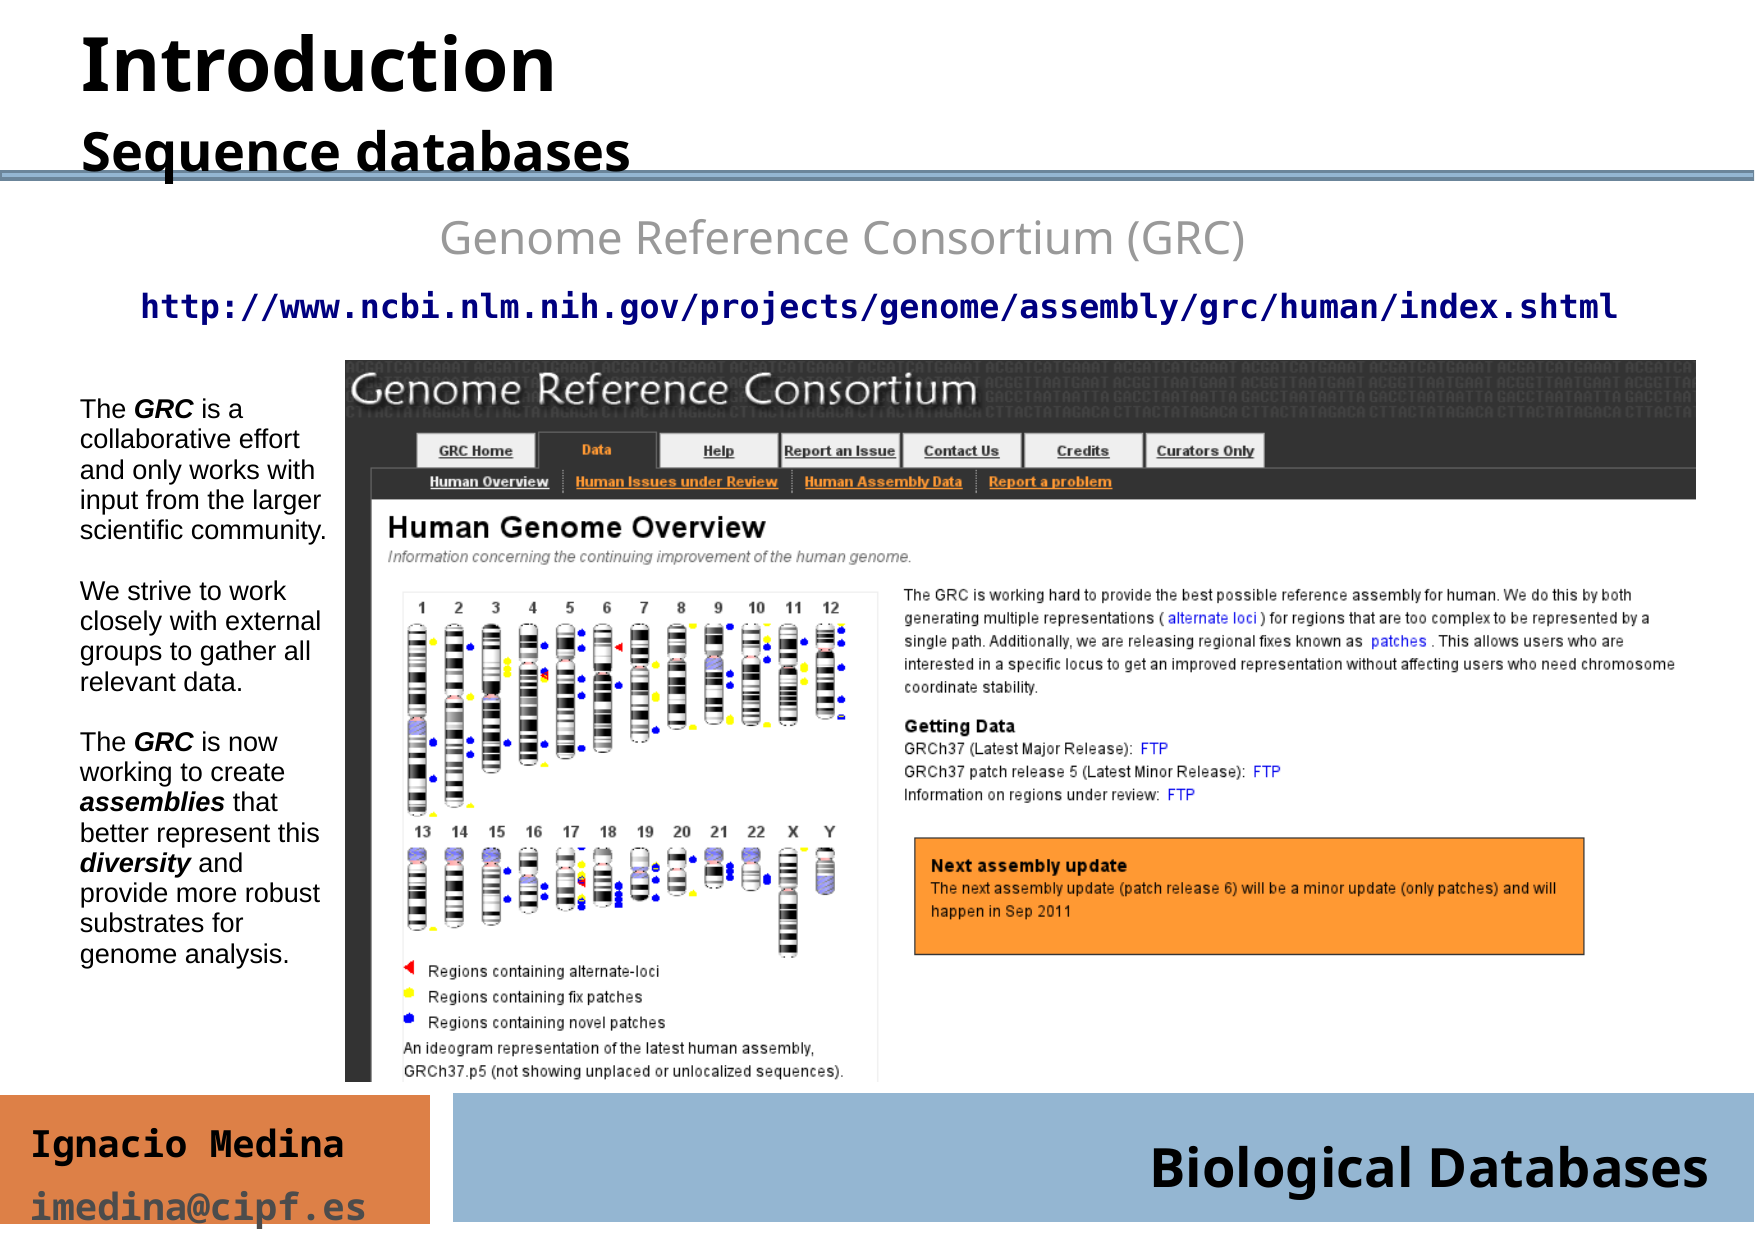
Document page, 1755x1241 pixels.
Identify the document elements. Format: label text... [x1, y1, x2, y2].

text_box [0, 171, 165, 179]
text_box Introduction Sequence databases [67, 3, 1688, 168]
picture [345, 360, 1696, 1083]
text_box Biological Databases [675, 1122, 1726, 1200]
text_box Ignacio Medina imedina@cipf.es [15, 1110, 406, 1213]
text_box http://www.ncbi.nlm.nih.gov/projects/genome/assembly/grc/human/index.shtml [125, 280, 1636, 334]
text_box The GRC is a collaborative effort and only works with input from the larger scientific community. We strive to work closely with external groups to gather all relevant data. The GRC is now working to create assemblies that better represent this diversity and provide more robust substrates for genome analysis. [65, 386, 348, 948]
text_box Genome Reference Consortium (GRC) [210, 198, 1261, 269]
text_box [173, 171, 1754, 179]
